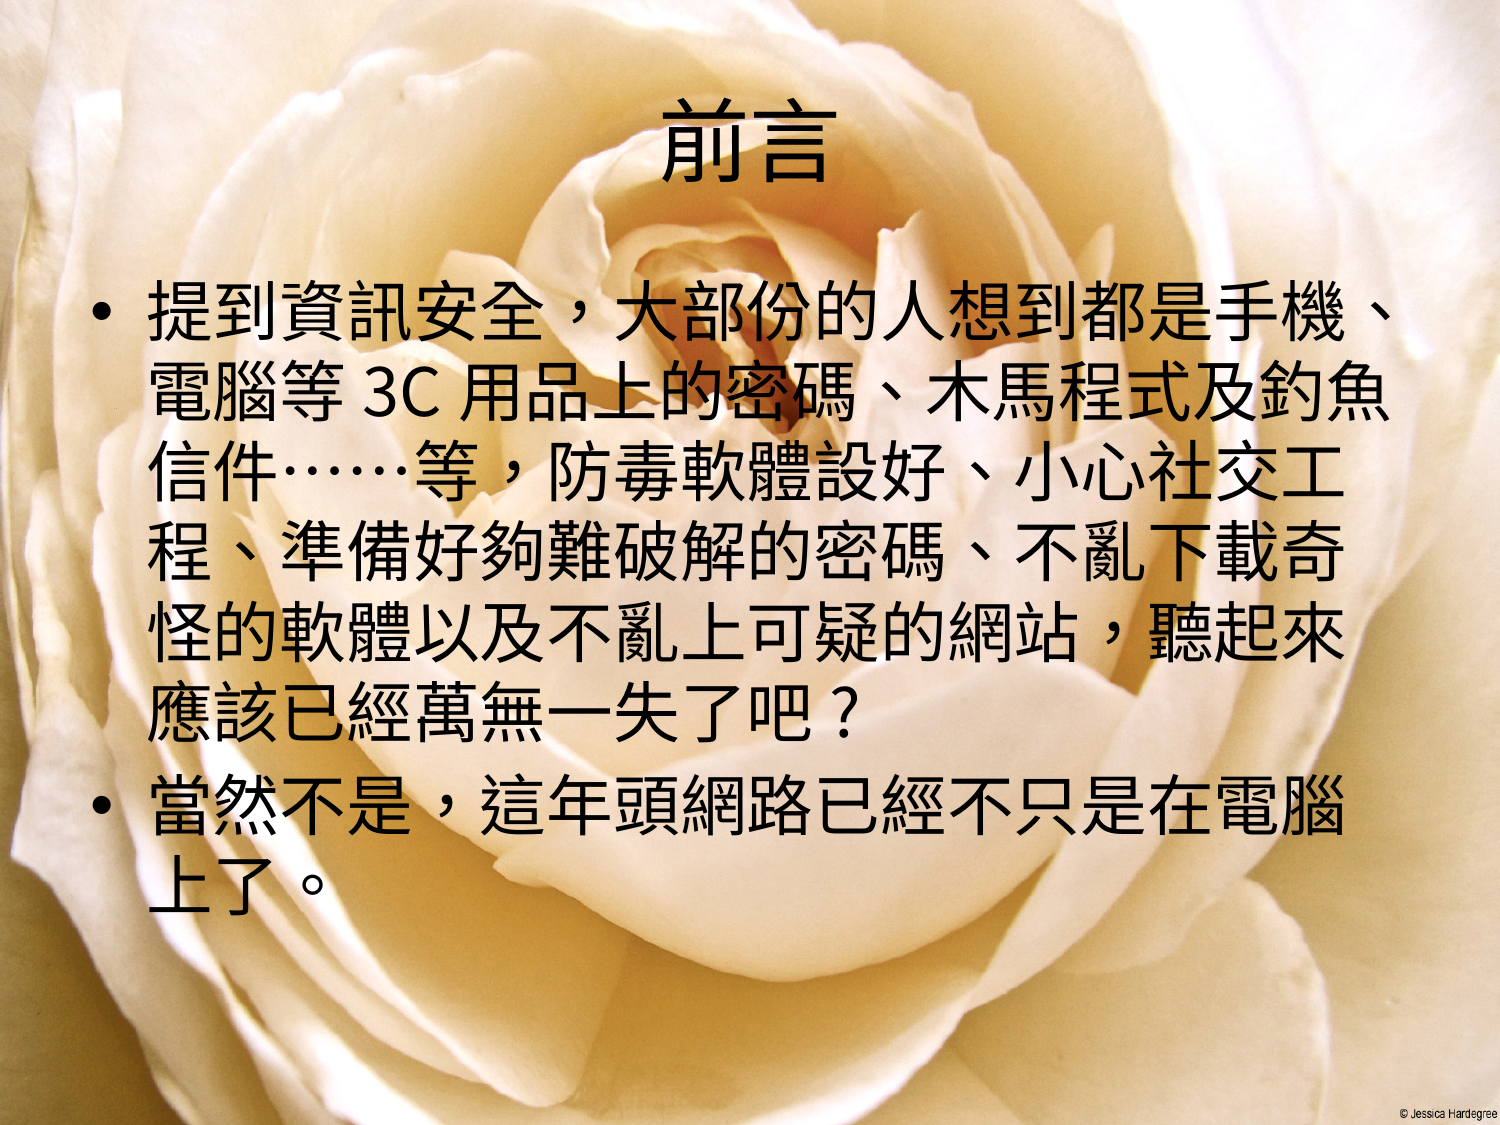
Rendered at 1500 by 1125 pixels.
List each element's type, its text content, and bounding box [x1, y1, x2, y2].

title 前言 [75, 45, 1425, 233]
list 提到資訊安全，大部份的人想到都是手機、電腦等3C用品上的密碼、木馬程式及釣魚信件……等，防毒軟體設好、小心社交工程、準備好夠難破解的密碼、不亂下載奇怪的軟體以及不亂上可疑的網站，聽起來應該已經萬無一失了吧? 當然不是，這年頭網路已經不只是在電腦上了。 [75, 262, 1425, 1005]
picture [0, 0, 1500, 1125]
